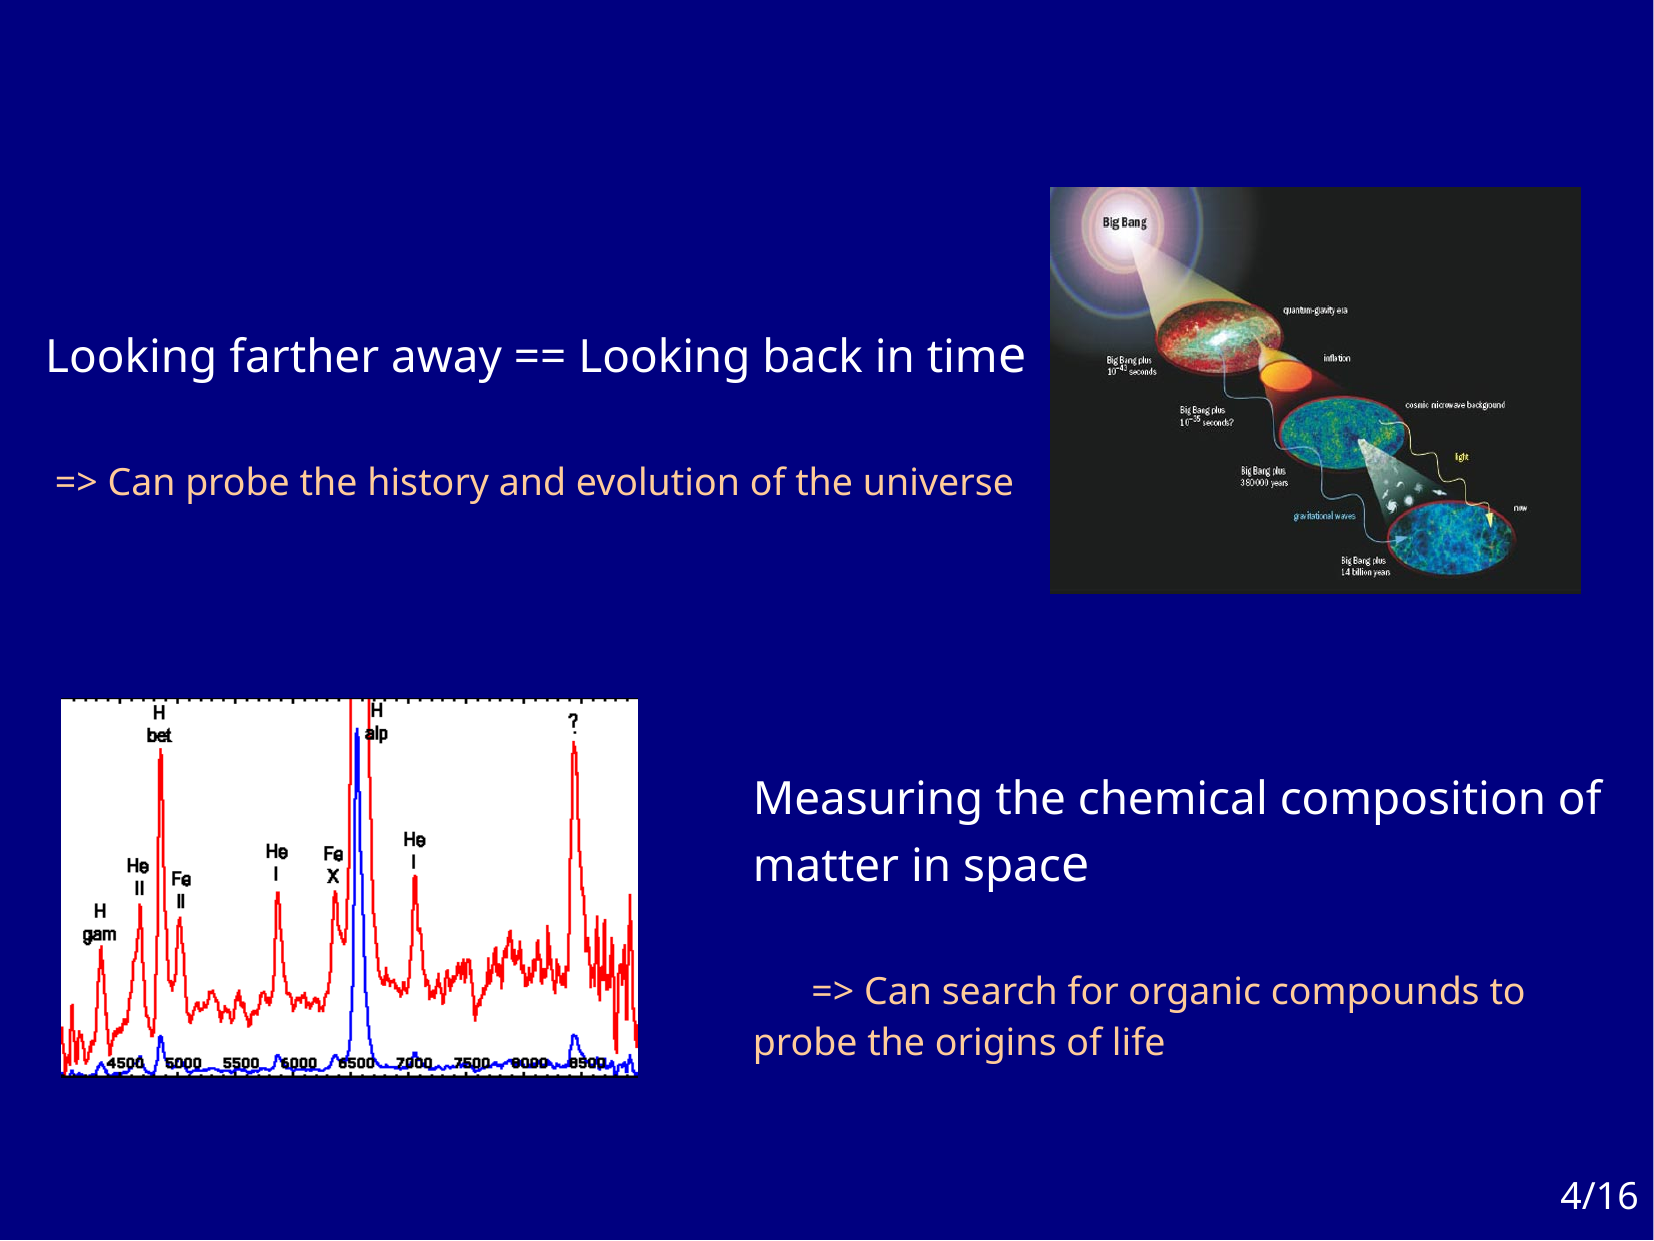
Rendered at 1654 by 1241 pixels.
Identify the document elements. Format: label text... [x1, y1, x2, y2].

picture [1050, 187, 1581, 594]
picture [61, 698, 638, 1078]
text_box Looking farther away == Looking back in time => Can probe the history and evolution of the universe [30, 311, 1045, 493]
text_box Measuring the chemical composition of matter in space => Can search for organic compounds to probe the origins of life [738, 757, 1642, 1077]
